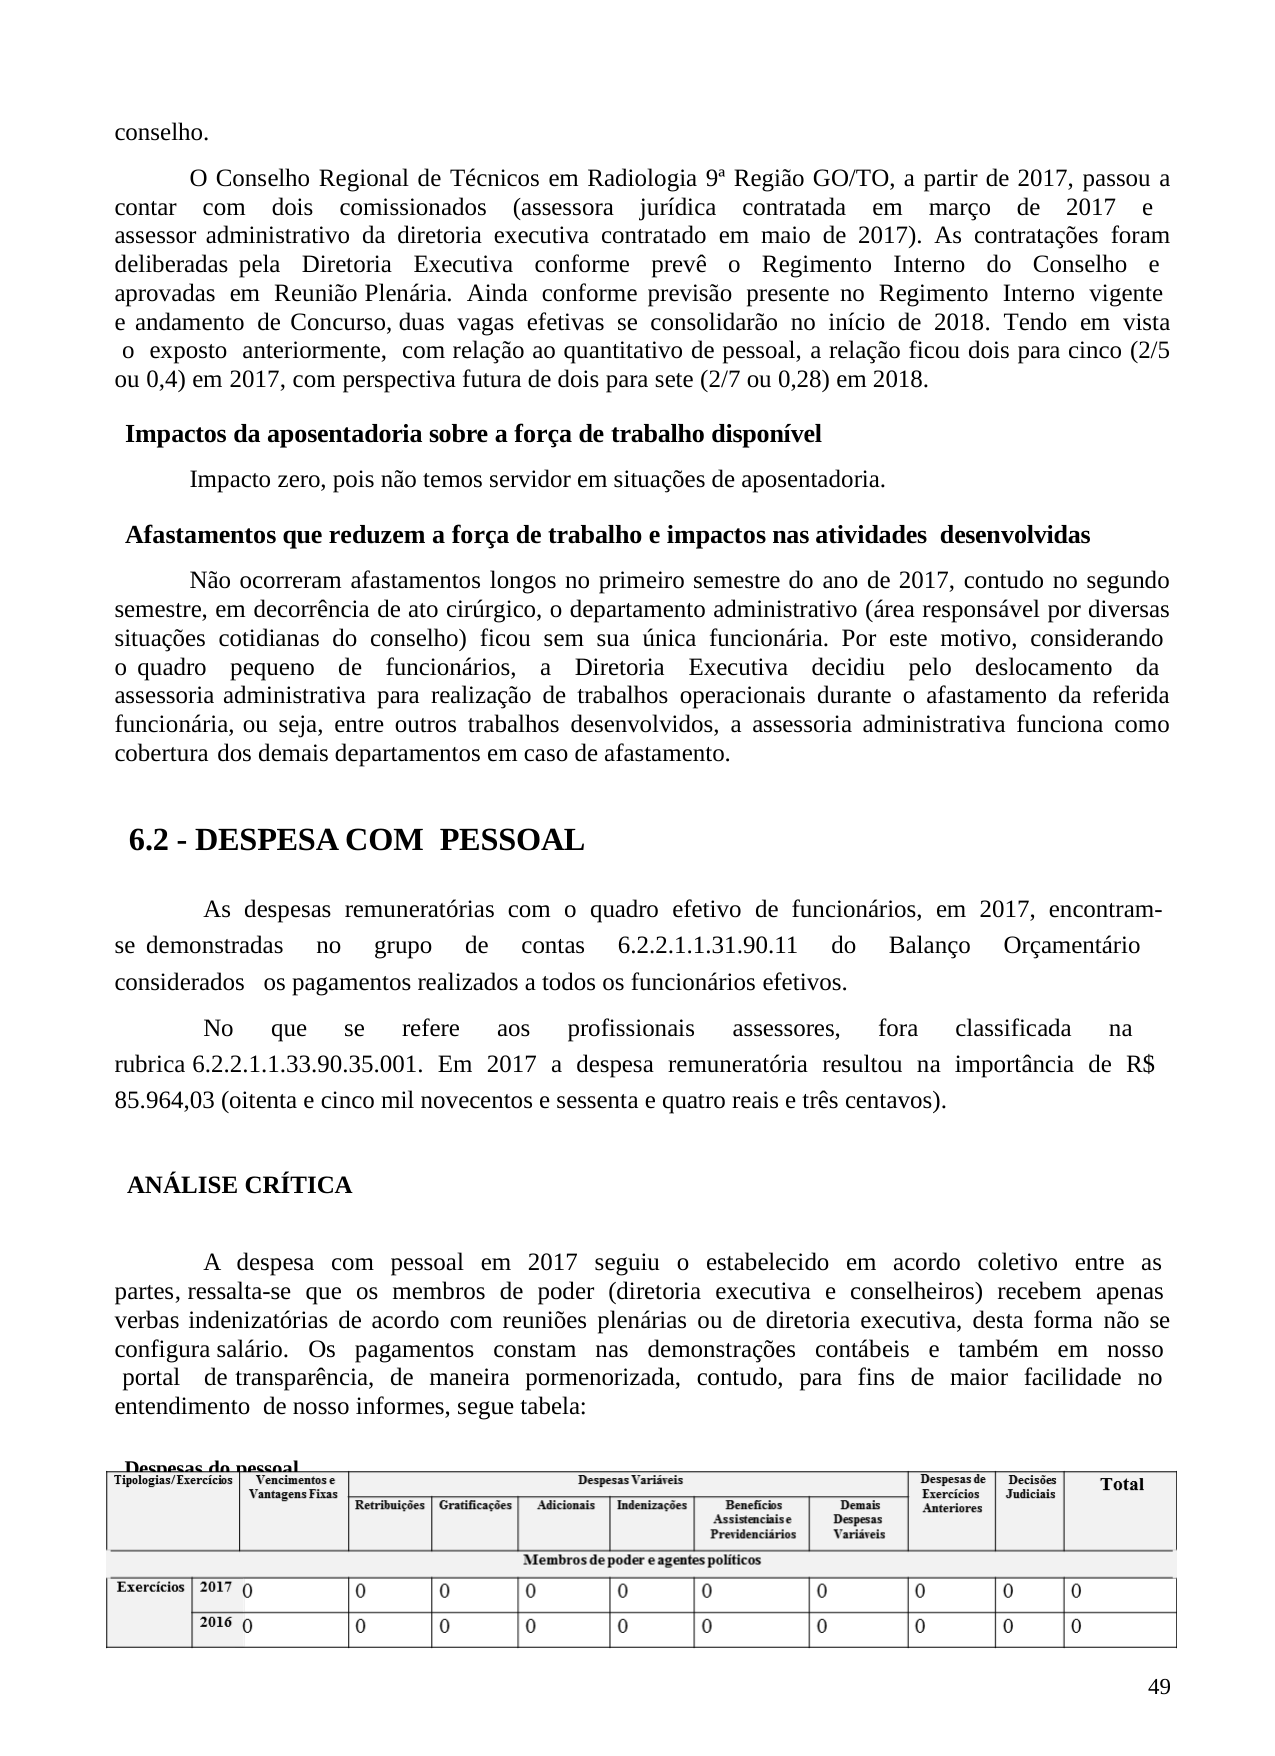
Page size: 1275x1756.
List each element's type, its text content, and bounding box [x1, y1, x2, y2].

text_box 41 [1143, 1671, 1176, 1705]
text_box conselho. O Conselho Regional de Técnicos em Radiologia 9ª Região GO/TO, a partir de 2017, passou a contar com dois comissionados (assessora jurídica contratada em março de 2017 e assessor administrativo da diretoria executiva contratado em maio de 2017). As contratações foram deliberadas pela Diretoria Executiva conforme prevê o Regimento Interno do Conselho e aprovadas em Reunião Plenária. Ainda conforme previsão presente no Regimento Interno vigente e andamento de Concurso, duas vagas efetivas se consolidarão no início de 2018. Tendo em vista o exposto anteriormente, com relação ao quantitativo de pessoal, a relação ficou dois para cinco (2/5 ou 0,4) em 2017, com perspectiva futura de dois para sete (2/7 ou 0,28) em 2018. Impactos da aposentadoria sobre a força de trabalho disponível Impacto zero, pois não temos servidor em situações de aposentadoria. Afastamentos que reduzem a força de trabalho e impactos nas atividades desenvolvidas Não ocorreram afastamentos longos no primeiro semestre do ano de 2017, contudo no segundo semestre, em decorrência de ato cirúrgico, o departamento administrativo (área responsável por diversas situações cotidianas do conselho) ficou sem sua única funcionária. Por este motivo, considerando o quadro pequeno de funcionários, a Diretoria Executiva decidiu pelo deslocamento da assessoria administrativa para realização de trabalhos operacionais durante o afastamento da referida funcionária, ou seja, entre outros trabalhos desenvolvidos, a assessoria administrativa funciona como cobertura dos demais departamentos em caso de afastamento. 6.2 - DESPESA COM PESSOAL As despesas remuneratórias com o quadro efetivo de funcionários, em 2017, encontram-se demonstradas no grupo de contas 6.2.2.1.1.31.90.11 do Balanço Orçamentário considerados os pagamentos realizados a todos os funcionários efetivos. No que se refere aos profissionais assessores, fora classificada na rubrica 6.2.2.1.1.33.90.35.001. Em 2017 a despesa remuneratória resultou na importância de R$ 85.964,03 (oitenta e cinco mil novecentos e sessenta e quatro reais e três centavos). ANÁLISE CRÍTICA A despesa com pessoal em 2017 seguiu o estabelecido em acordo coletivo entre as partes, ressalta-se que os membros de poder (diretoria executiva e conselheiros) recebem apenas verbas indenizatórias de acordo com reuniões plenárias ou de diretoria executiva, desta forma não se configura salário. Os pagamentos constam nas demonstrações contábeis e também em nosso portal de transparência, de maneira pormenorizada, contudo, para fins de maior facilidade no entendimento de nosso informes, segue tabela: Despesas do pessoal [112, 115, 1172, 1465]
picture [106, 1465, 1177, 1651]
